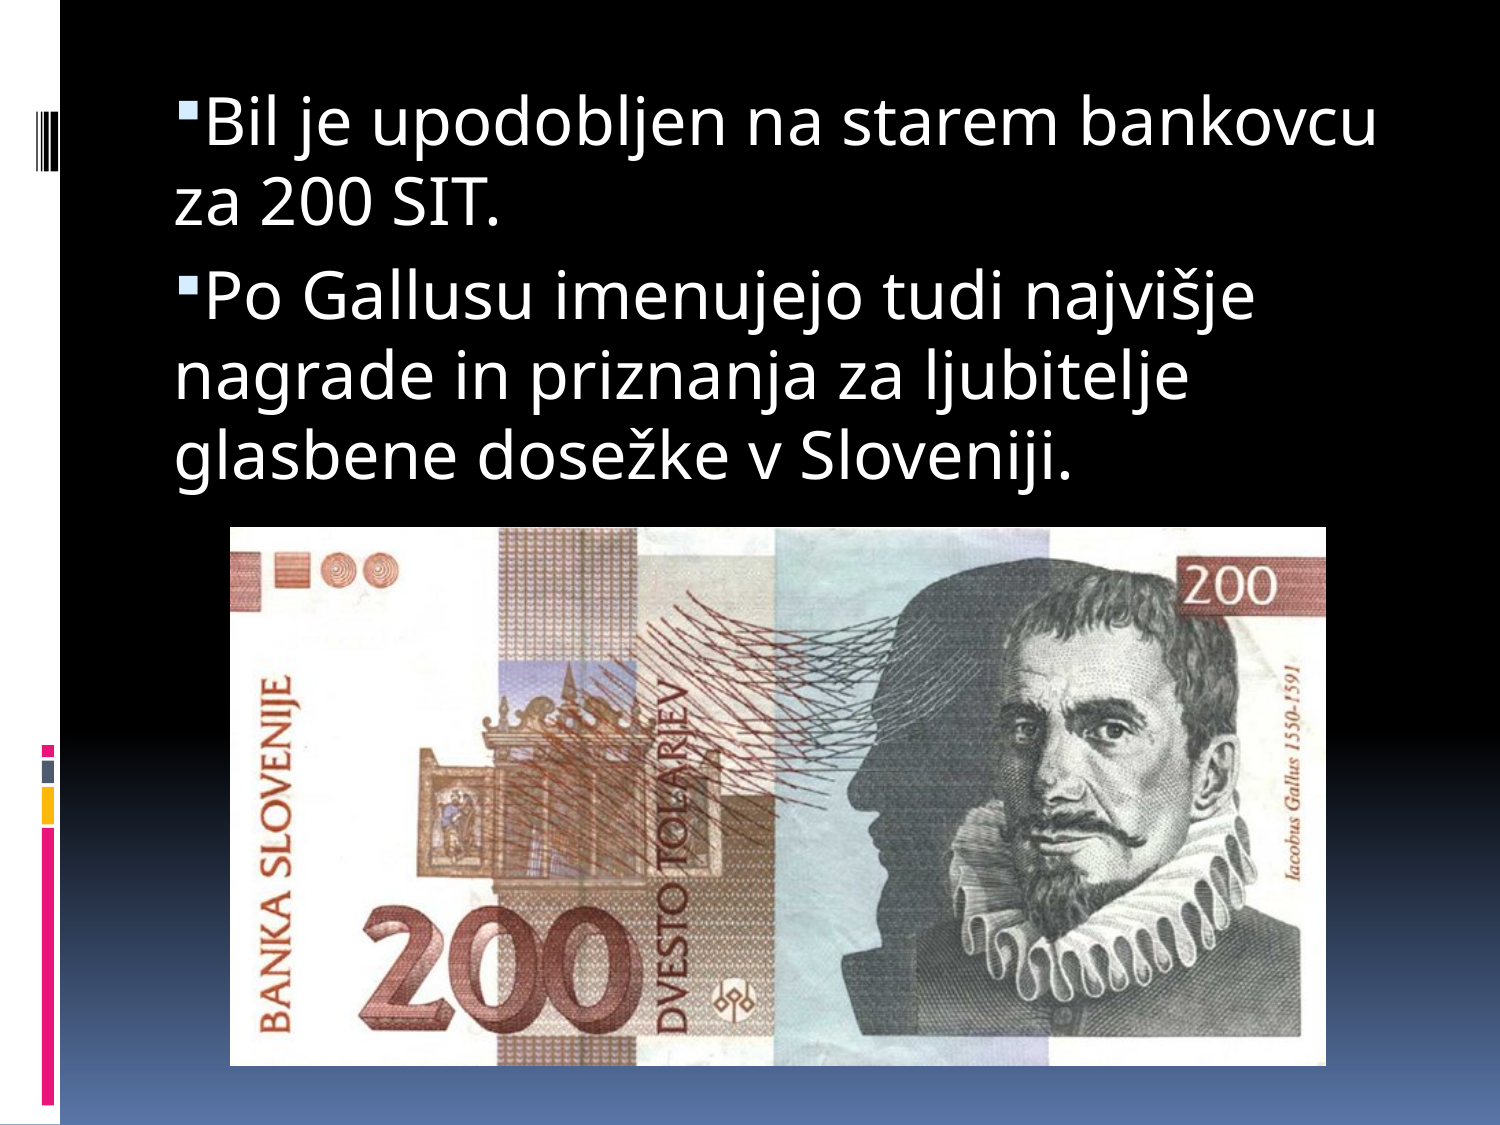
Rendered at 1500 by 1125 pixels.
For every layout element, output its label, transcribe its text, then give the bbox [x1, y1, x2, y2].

list Bil je upodobljen na starem bankovcu za 200 SIT. Po Gallusu imenujejo tudi najvišje nagrade in priznanja za ljubitelje glasbene dosežke v Sloveniji. [147, 0, 1398, 807]
picture [230, 527, 1326, 1066]
